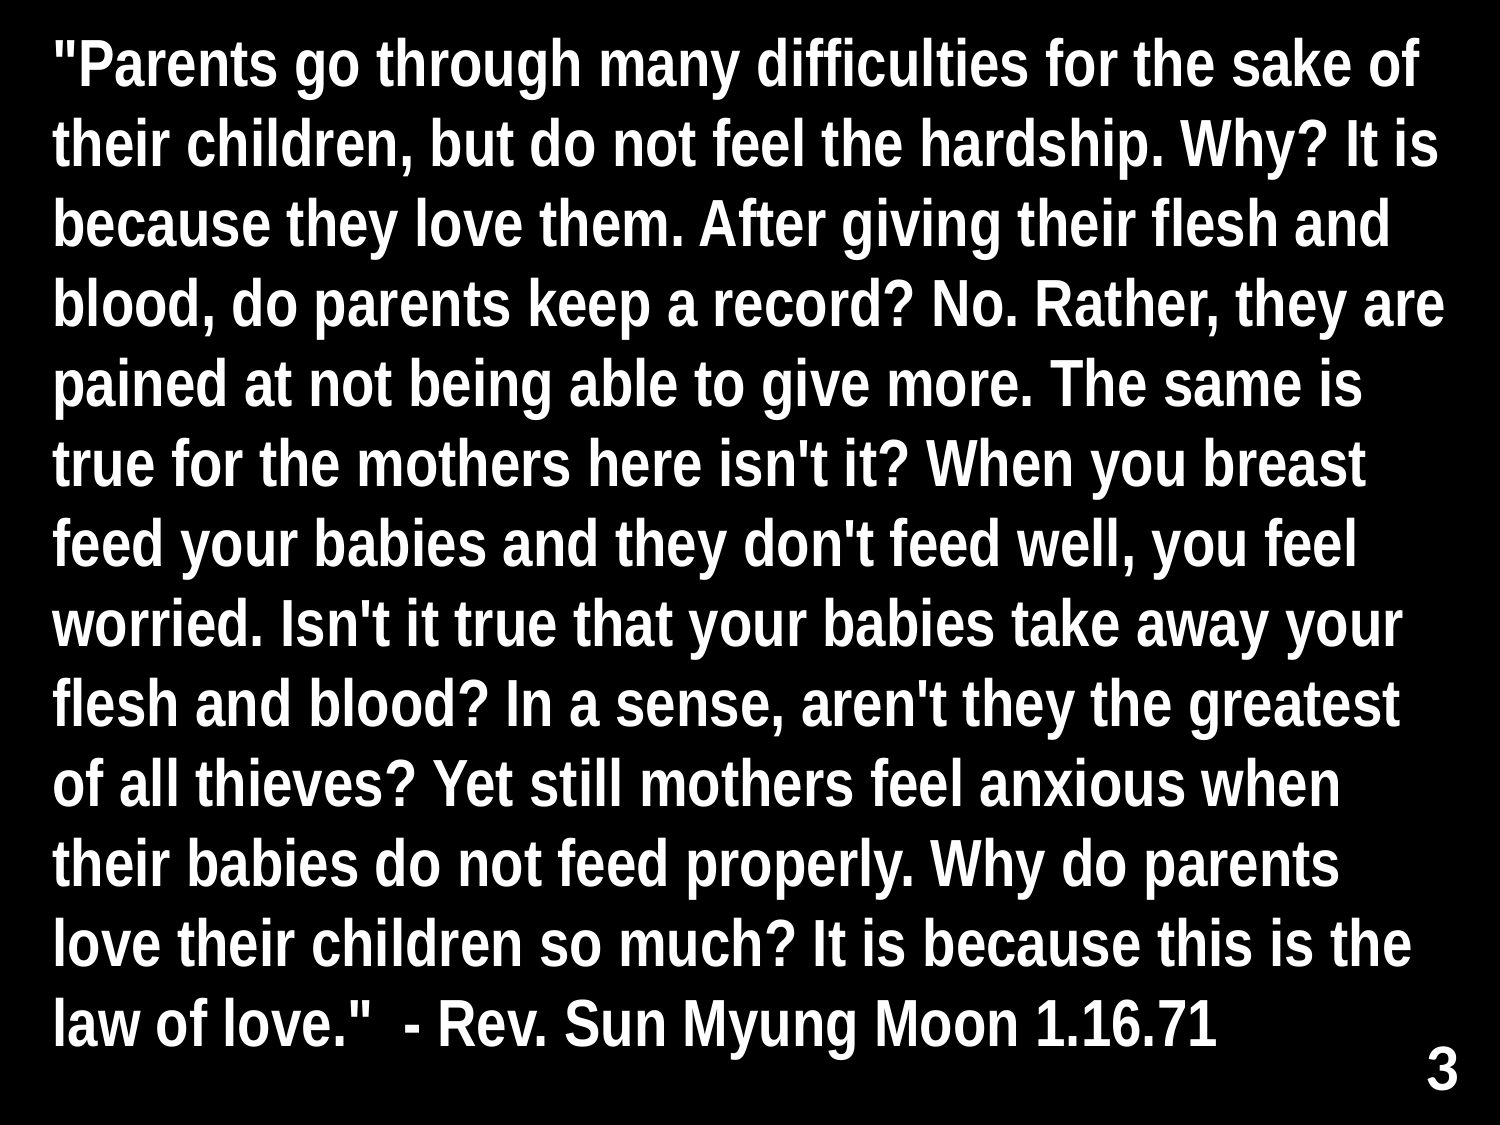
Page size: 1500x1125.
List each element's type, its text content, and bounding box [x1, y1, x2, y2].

text_box "Parents go through many difficulties for the sake of their children, but do not feel the hardship. Why? It is because they love them. After giving their flesh and blood, do parents keep a record? No. Rather, they are pained at not being able to give more. The same is true for the mothers here isn't it? When you breast feed your babies and they don't feed well, you feel worried. Isn't it true that your babies take away your flesh and blood? In a sense, aren't they the greatest of all thieves? Yet still mothers feel anxious when their babies do not feed properly. Why do parents love their children so much? It is because this is the law of love." - Rev. Sun Myung Moon 1.16.71 [38, 12, 1475, 1067]
text_box 3 [1410, 1016, 1476, 1113]
